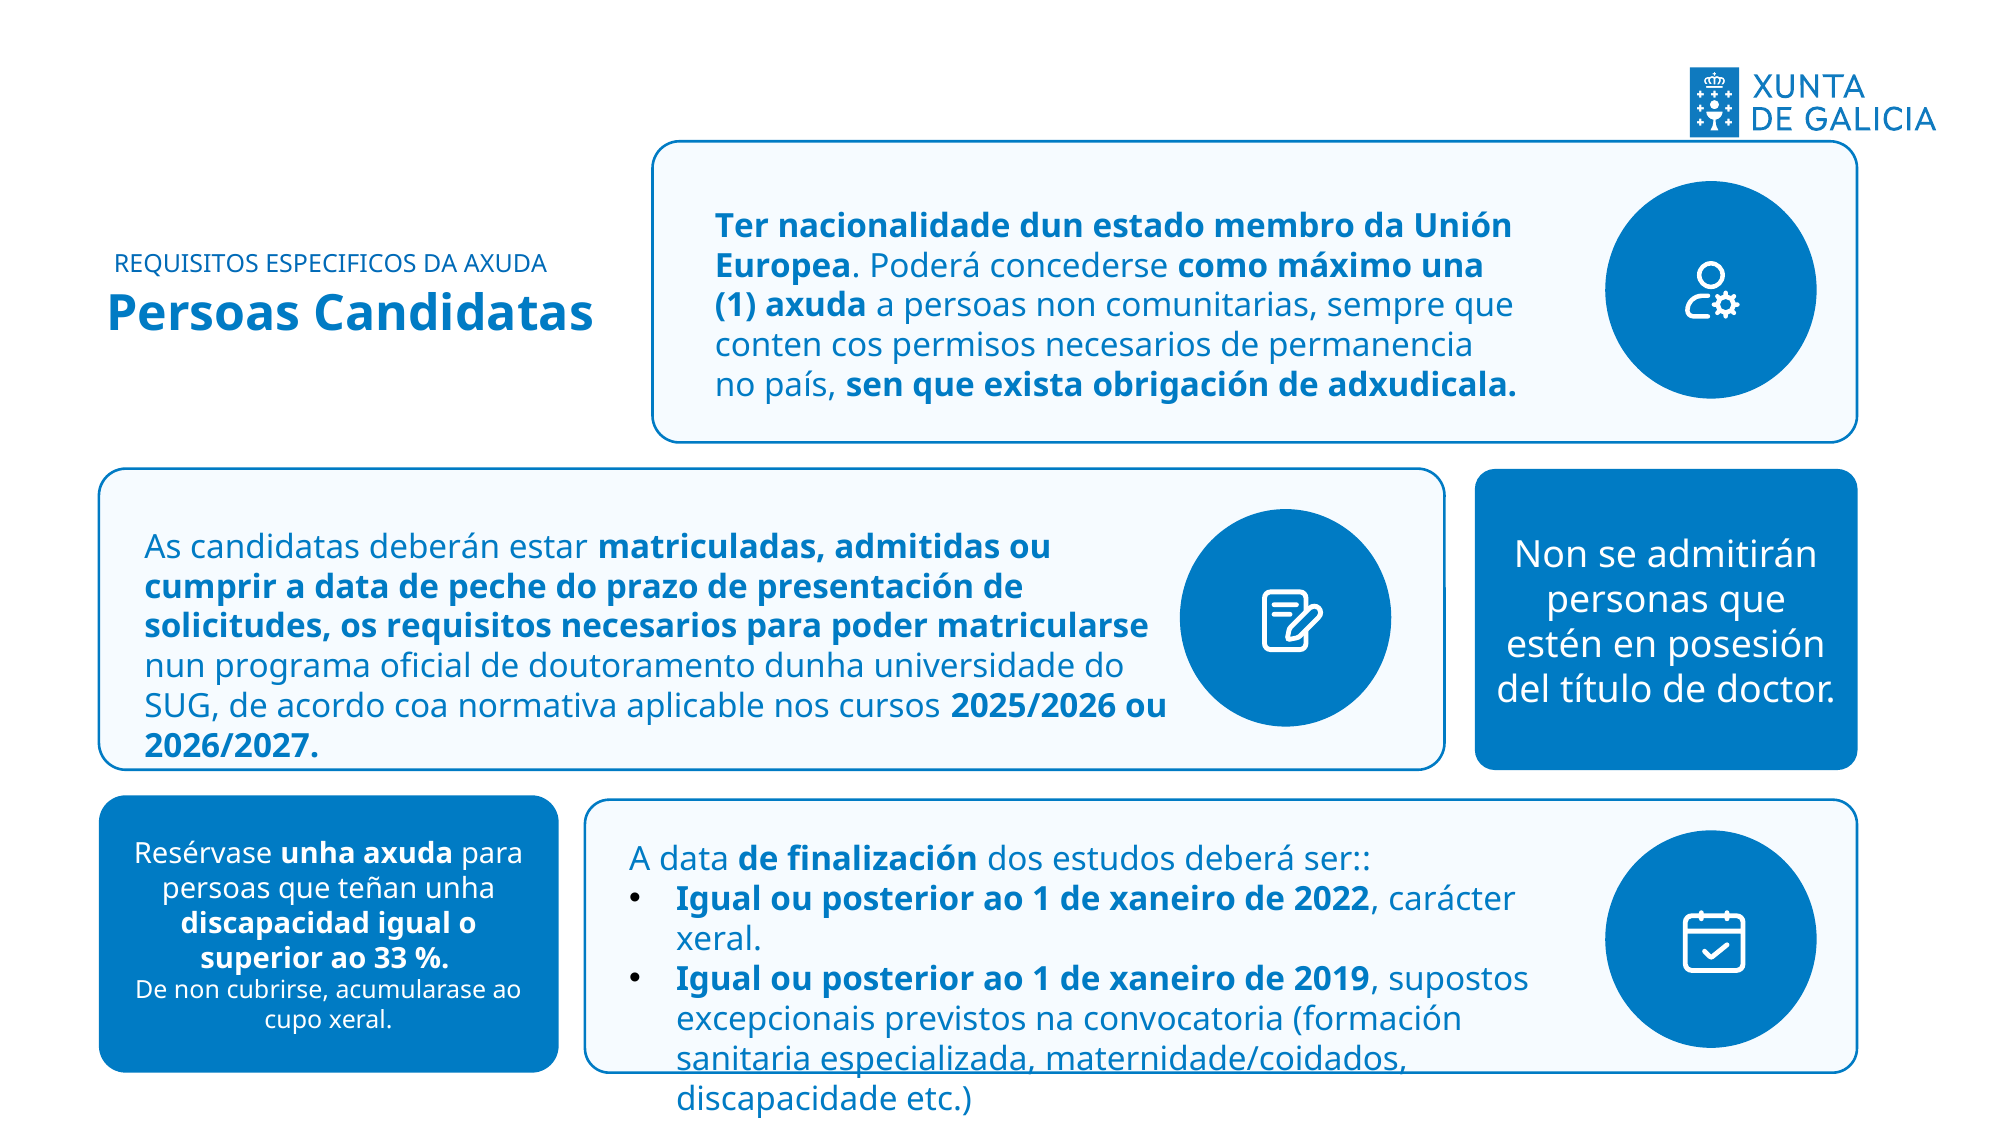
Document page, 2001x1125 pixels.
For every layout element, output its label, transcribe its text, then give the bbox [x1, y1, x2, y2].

picture [1674, 901, 1755, 982]
picture [1674, 252, 1748, 327]
text_box REQUISITOS ESPECIFICOS DA AXUDA [99, 231, 652, 286]
text_box [652, 141, 1858, 443]
text_box Non se admitirán personas que estén en posesión del título de doctor. [1474, 468, 1858, 771]
text_box [860, 1054, 870, 1068]
text_box Ter nacionalidade dun estado membro da Unión Europea. Poderá concederse como máximo una (1) axuda a persoas non comunitarias, sempre que conten cos permisos necesarios de permanencia no país, sen que exista obrigación de adxudicala. [700, 196, 1536, 414]
picture [1249, 580, 1331, 661]
text_box [98, 468, 1445, 770]
text_box A data de finalización dos estudos deberá ser:: Igual ou posterior ao 1 de xaneiro de 2022, carácter xeral. Igual ou posterior ao 1 de xaneiro de 2019, supostos excepcionais previstos na convocatoria (formación sanitaria especializada, maternidade/coidados, discapacidade etc.) [614, 830, 1607, 1048]
text_box As candidatas deberán estar matriculadas, admitidas ou cumprir a data de peche do prazo de presentación de solicitudes, os requisitos necesarios para poder matricularse nun programa oficial de doutoramento dunha universidade do SUG, de acordo coa normativa aplicable nos cursos 2025/2026 ou 2026/2027. [129, 517, 1190, 735]
text_box Persoas Candidatas [91, 272, 652, 349]
text_box [584, 799, 1857, 1073]
text_box Resérvase unha axuda para persoas que teñan unha discapacidad igual o superior ao 33 %. De non cubrirse, acumularase ao cupo xeral. [98, 795, 559, 1073]
